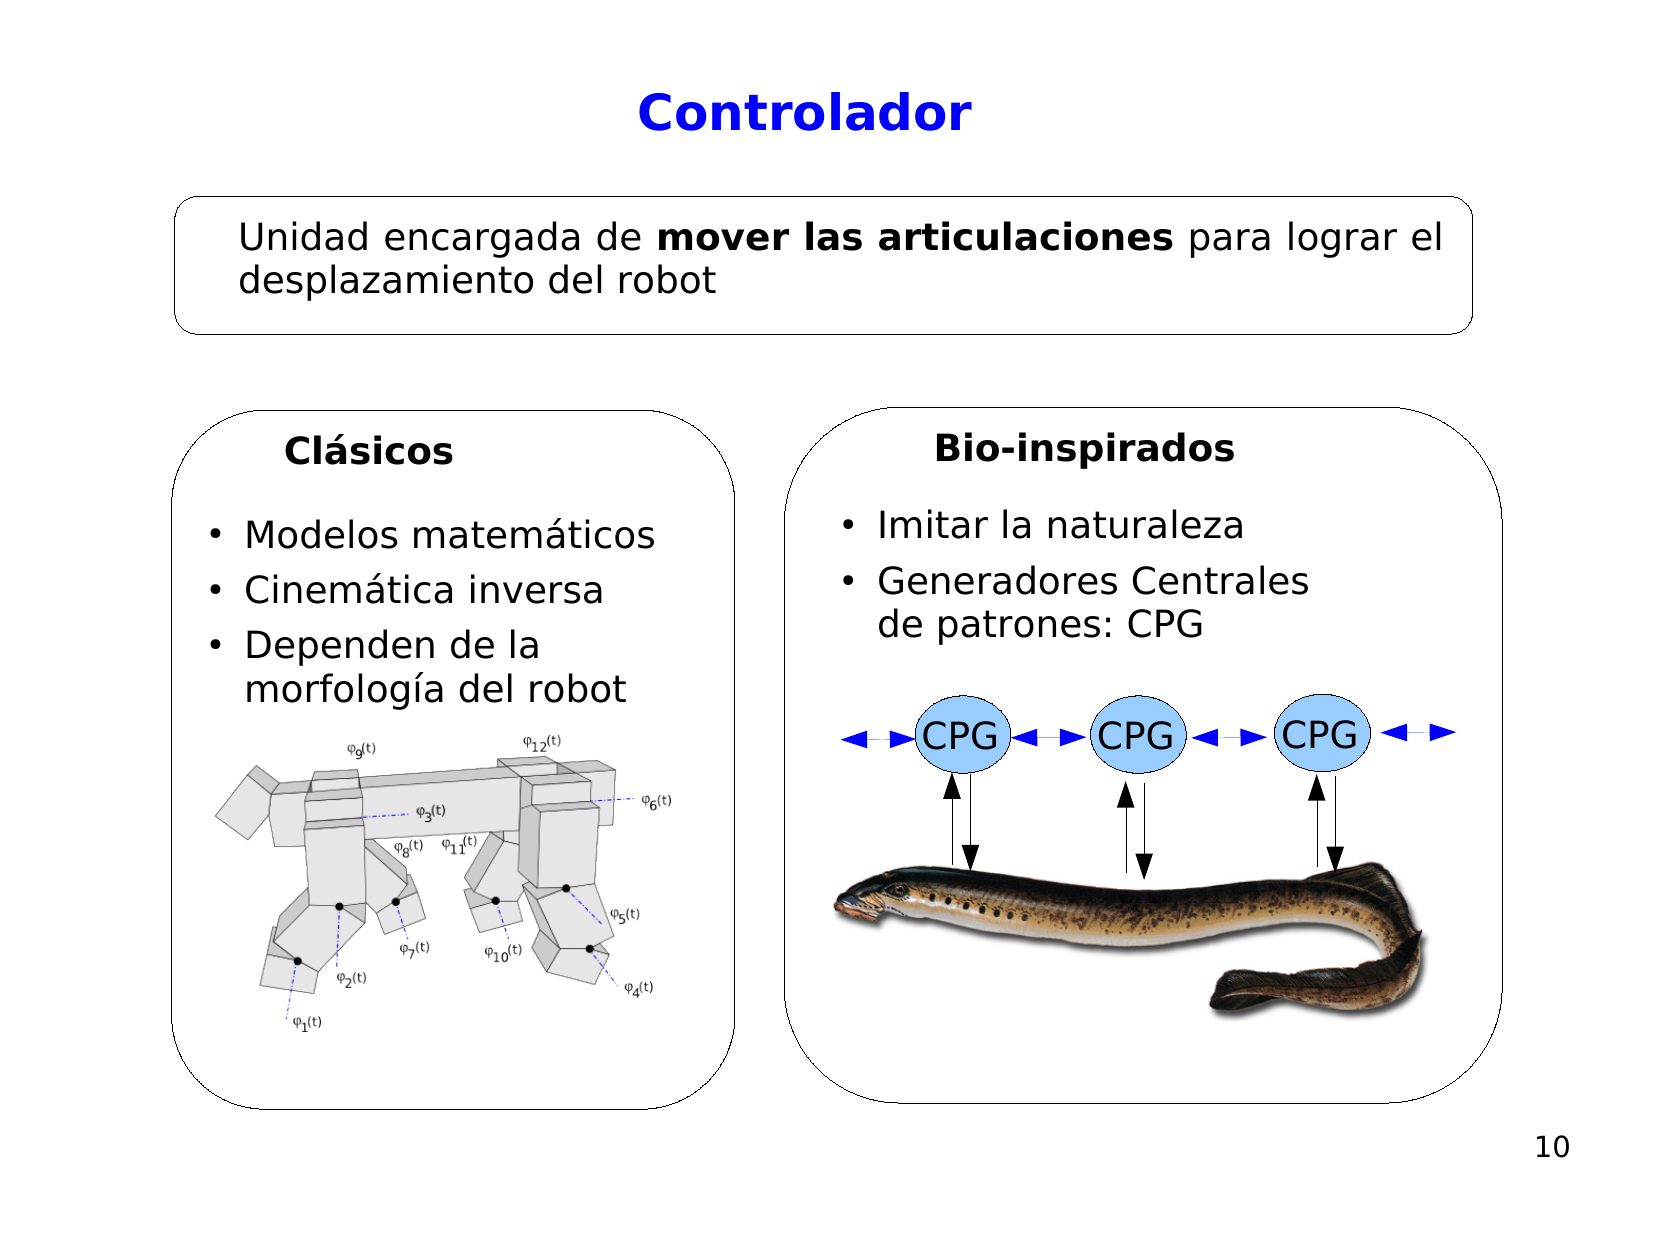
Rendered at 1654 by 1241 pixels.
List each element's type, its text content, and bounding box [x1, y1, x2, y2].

text_box Controlador [622, 76, 988, 150]
text_box [1288, 694, 1357, 706]
text_box [1295, 765, 1350, 772]
text_box [937, 767, 990, 774]
text_box [1112, 767, 1165, 774]
text_box CPG [1266, 706, 1374, 765]
text_box [929, 695, 997, 707]
text_box Bio-inspirados [918, 418, 1251, 478]
text_box [1104, 695, 1172, 707]
text_box Unidad encargada de mover las articulaciones para lograr el desplazamiento del robot [223, 208, 1459, 311]
text_box Modelos matemáticos Cinemática inversa Dependen de la morfología del robot [158, 506, 707, 719]
text_box Clásicos [268, 422, 470, 481]
text_box Imitar la naturaleza Generadores Centrales de patrones: CPG [791, 496, 1340, 655]
text_box CPG [1082, 707, 1190, 767]
picture [215, 735, 671, 1032]
text_box CPG [906, 707, 1015, 767]
picture [789, 807, 1471, 1076]
